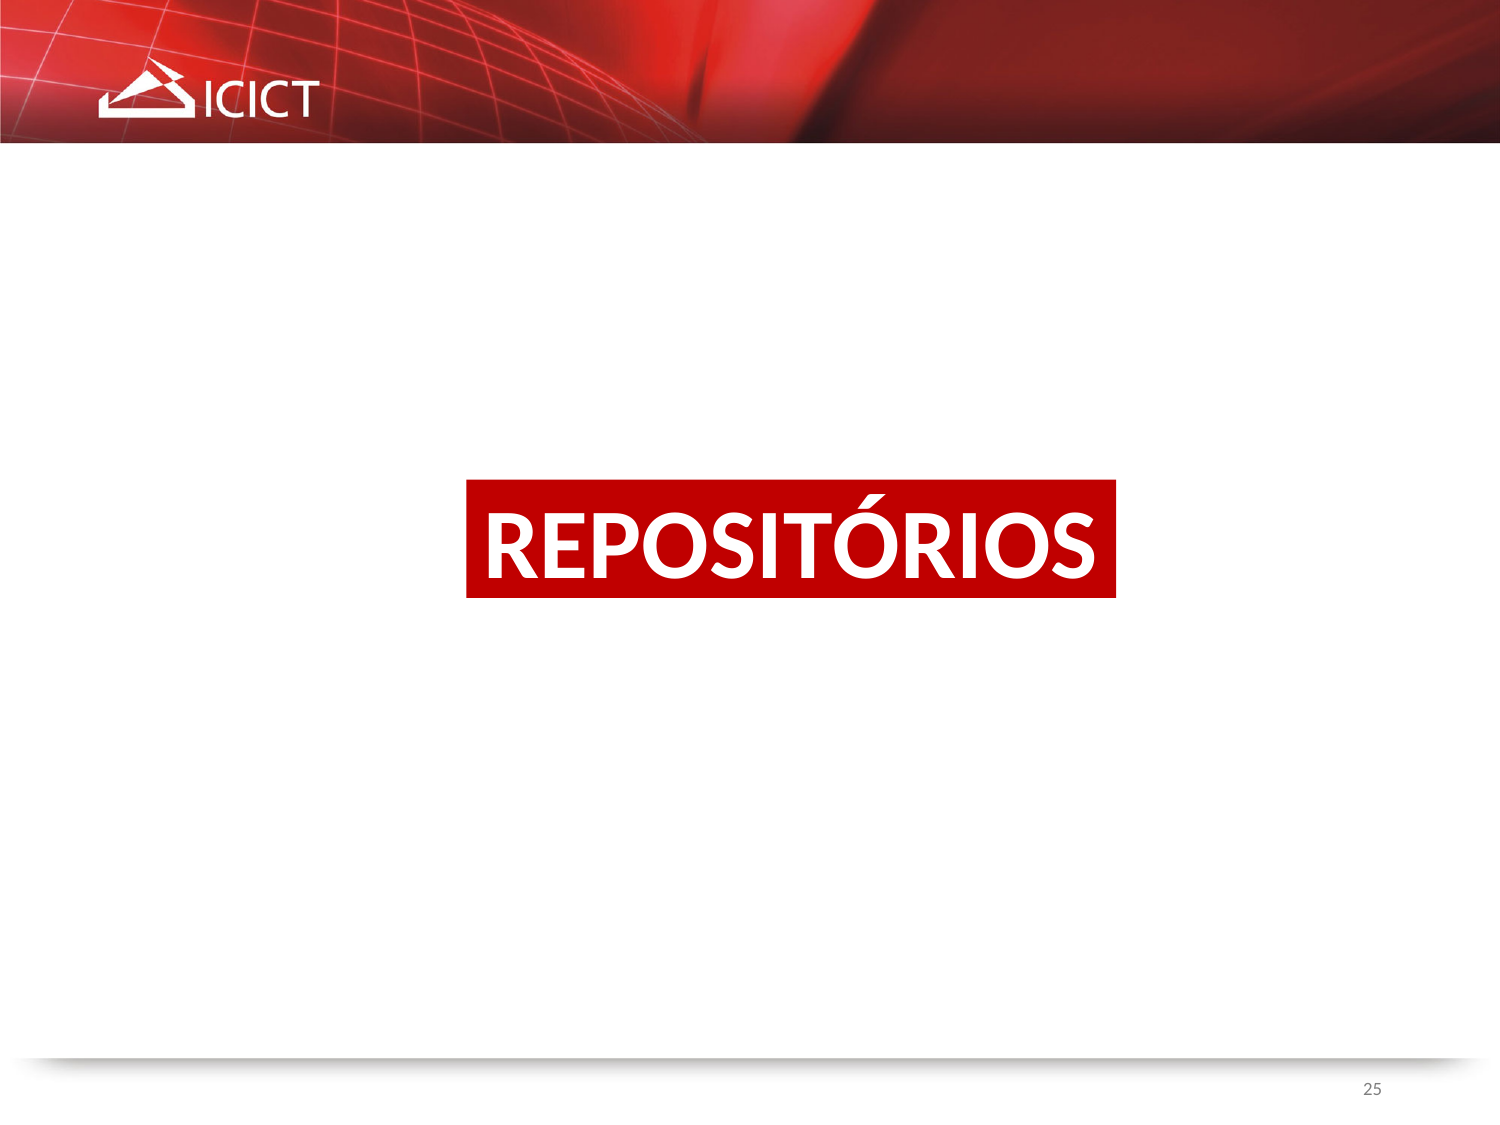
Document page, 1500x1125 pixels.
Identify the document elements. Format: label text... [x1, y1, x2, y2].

text_box <número> [1059, 1057, 1397, 1118]
picture [0, 0, 1500, 1125]
text_box REPOSITÓRIOS [466, 479, 1117, 598]
